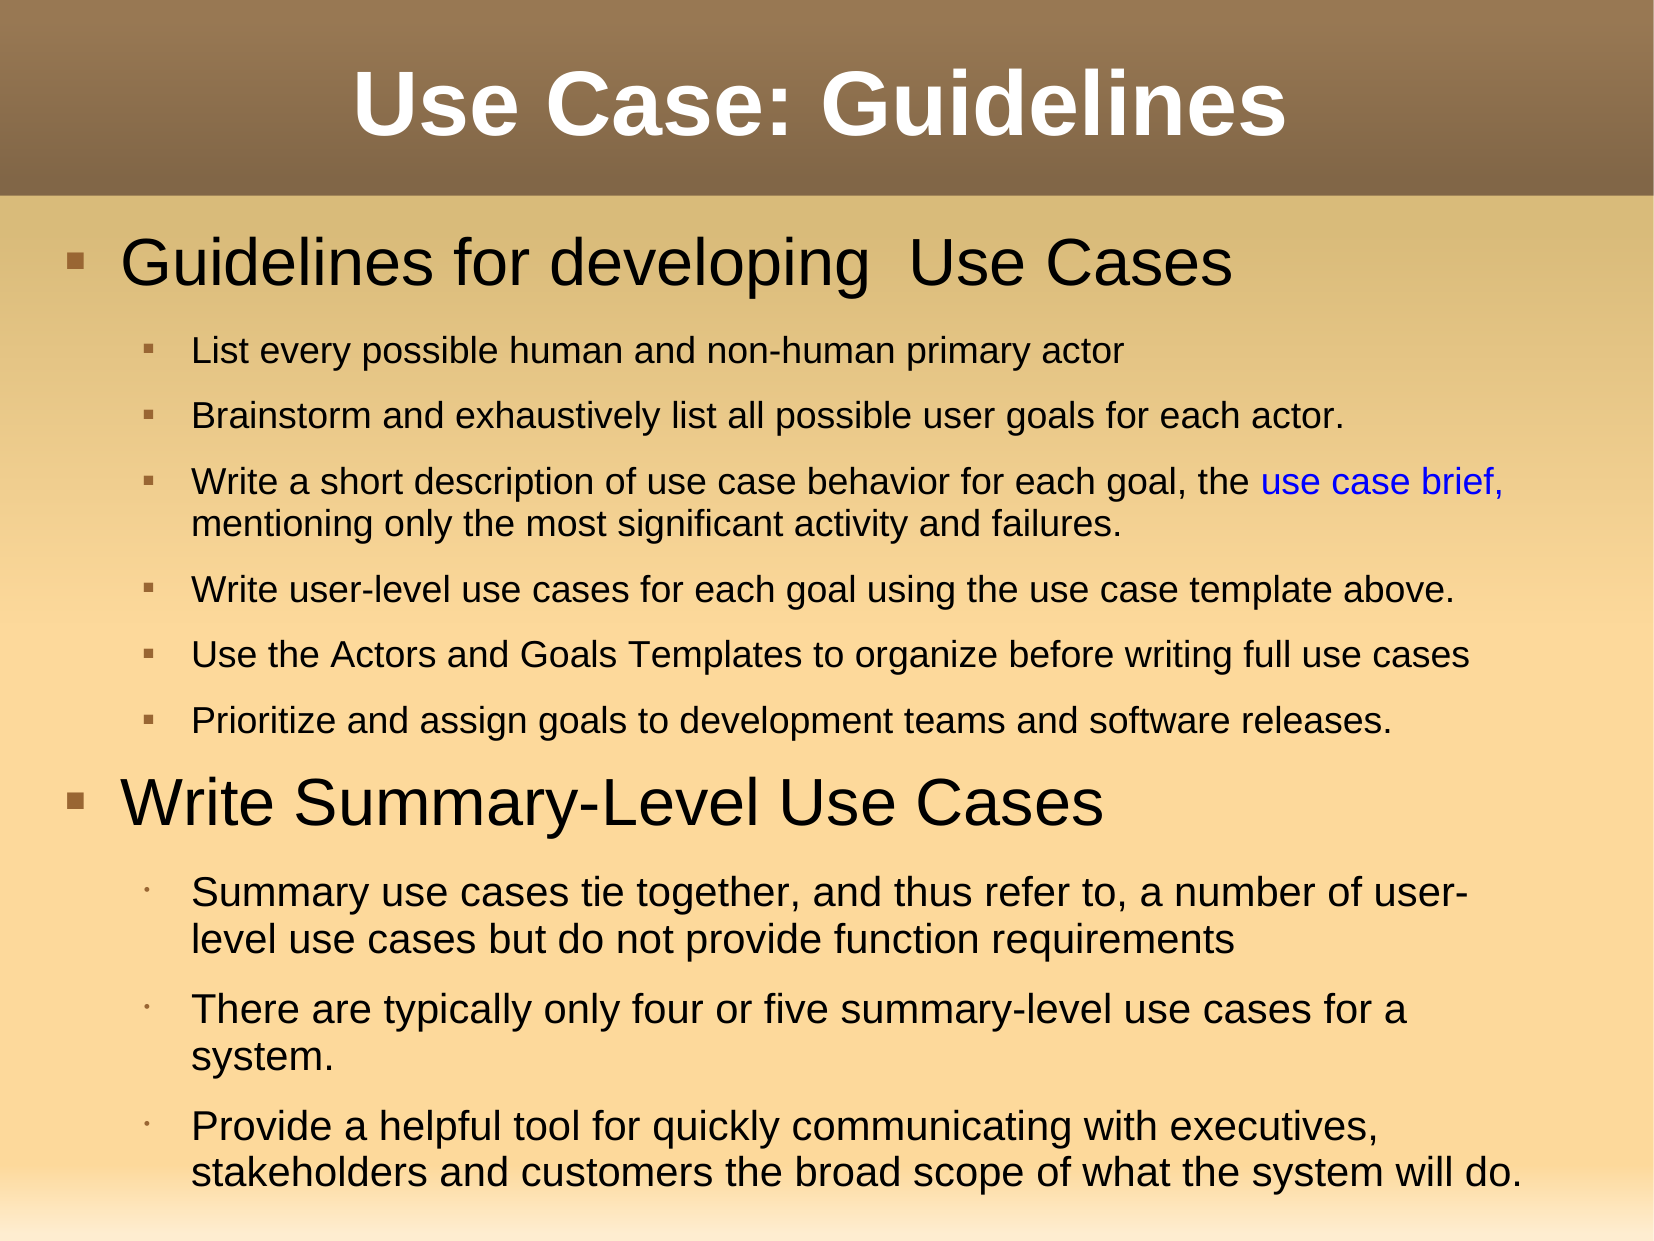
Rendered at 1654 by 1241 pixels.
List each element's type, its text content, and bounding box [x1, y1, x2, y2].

picture [0, 0, 1654, 1241]
list Guidelines for developing Use Cases List every possible human and non-human primary actor Brainstorm and exhaustively list all possible user goals for each actor. Write a short description of use case behavior for each goal, the use case brief, mentioning only the most significant activity and failures. Write user-level use cases for each goal using the use case template above. Use the Actors and Goals Templates to organize before writing full use cases Prioritize and assign goals to development teams and software releases. Write Summary-Level Use Cases Summary use cases tie together, and thus refer to, a number of user-level use cases but do not provide function requirements There are typically only four or five summary-level use cases for a system. Provide a helpful tool for quickly communicating with executives, stakeholders and customers the broad scope of what the system will do. [49, 225, 1538, 1241]
title Use Case: Guidelines [76, 7, 1565, 200]
